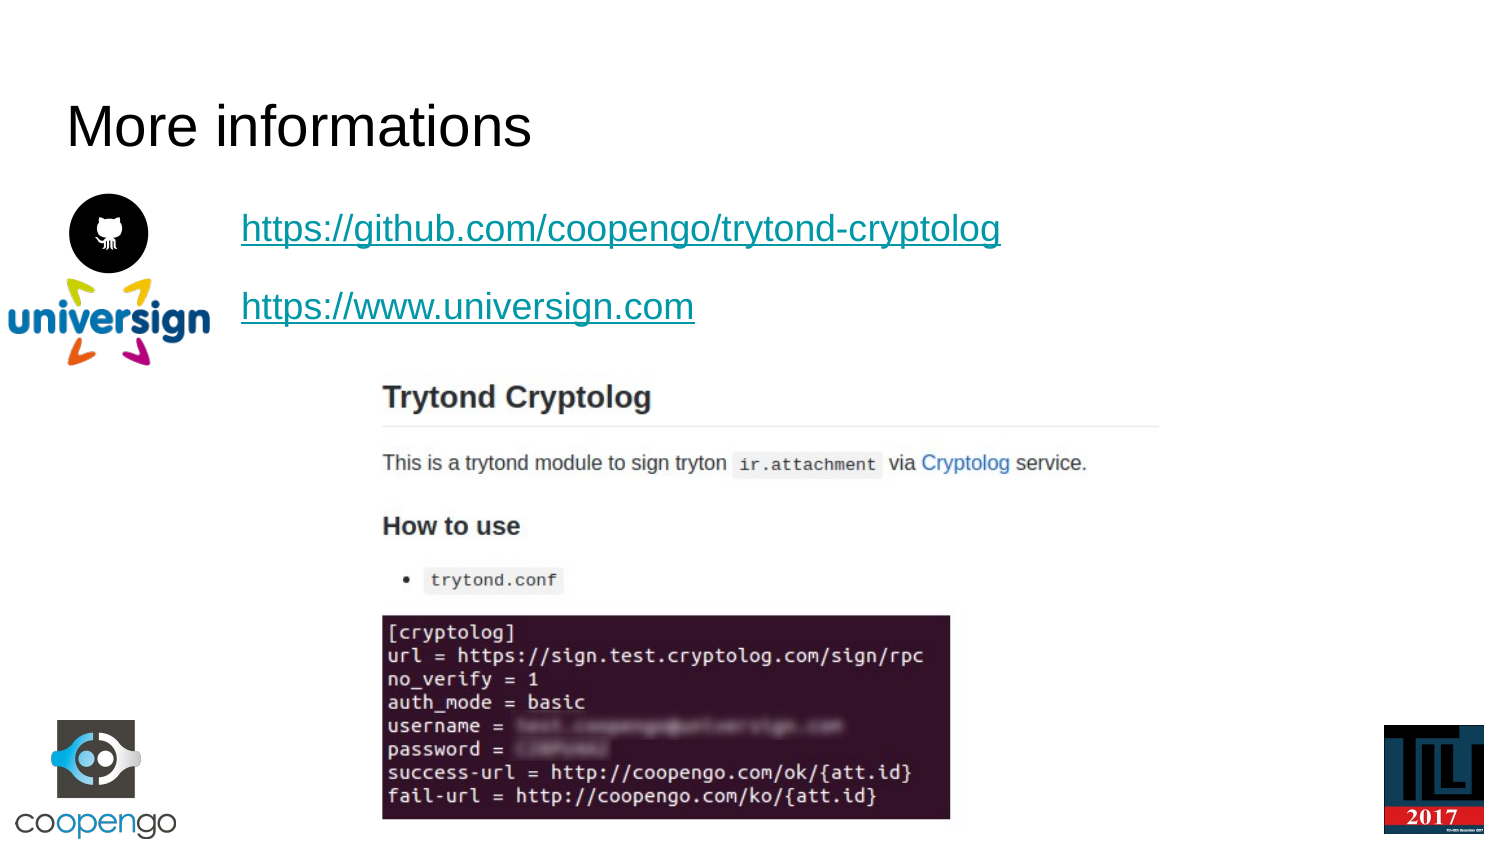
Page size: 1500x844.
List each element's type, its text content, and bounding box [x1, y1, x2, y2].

picture [341, 352, 1159, 844]
list https://github.com/coopengo/trytond-cryptolog https://www.universign.com [76, 189, 1474, 750]
title More informations [51, 72, 1449, 167]
picture [15, 720, 176, 839]
picture [6, 188, 211, 367]
picture [81, 817, 94, 830]
picture [1384, 725, 1484, 834]
